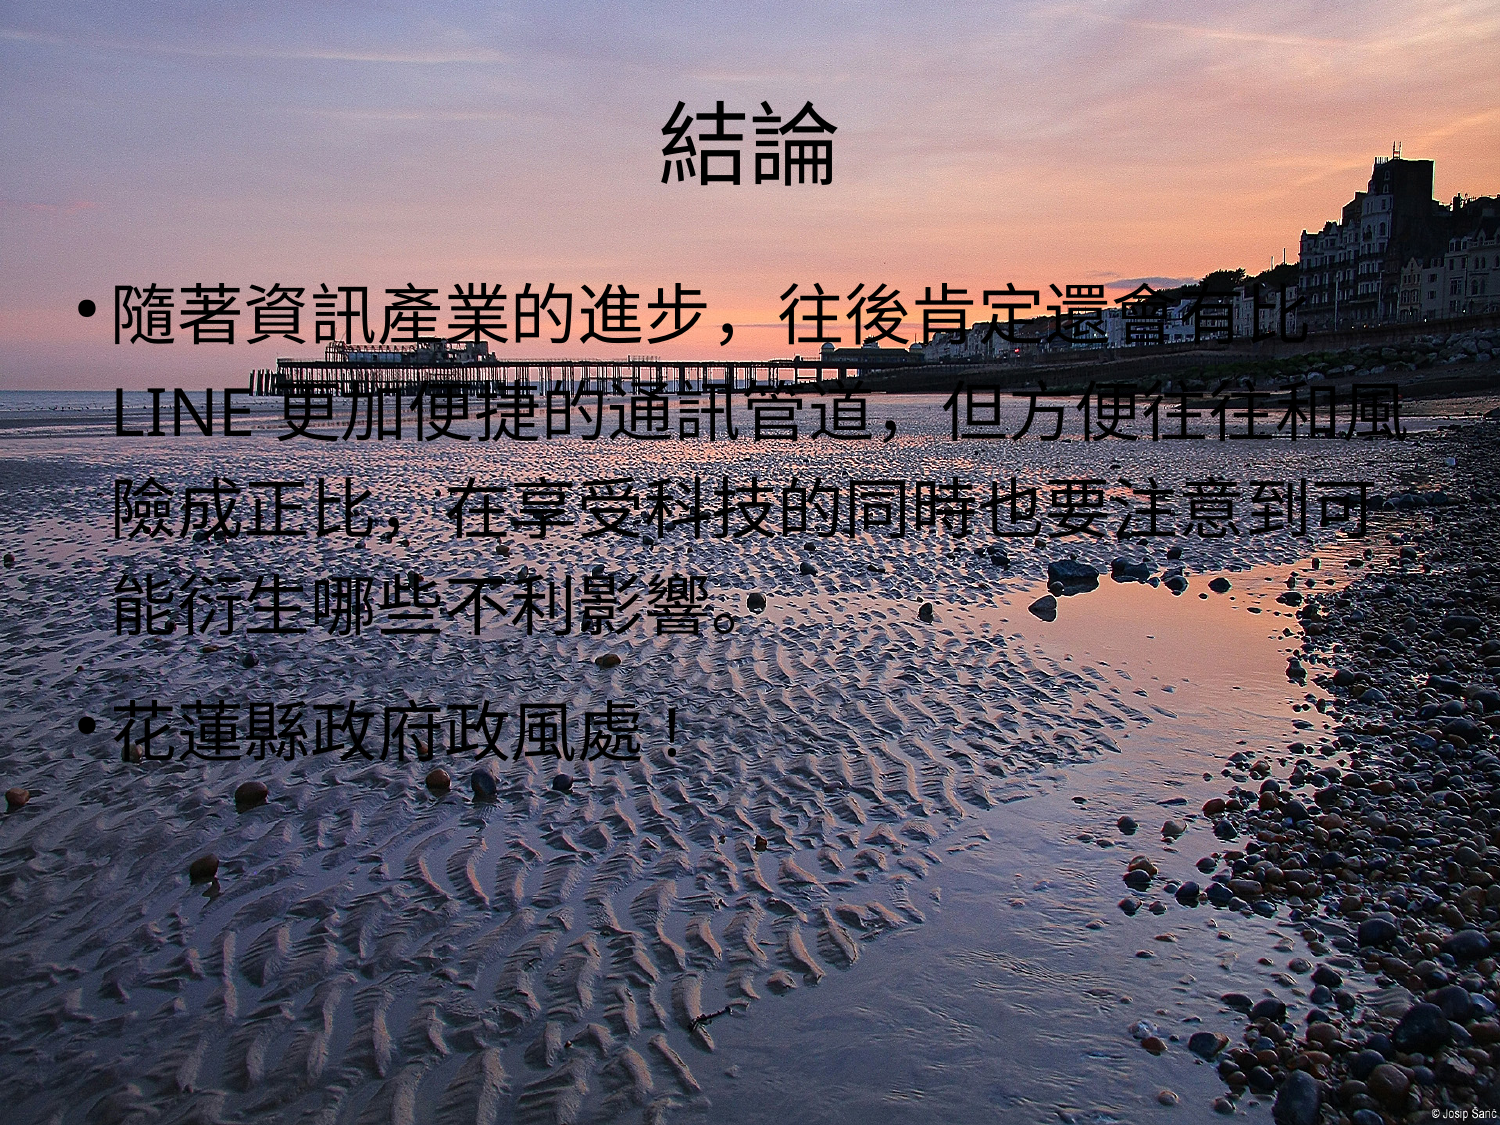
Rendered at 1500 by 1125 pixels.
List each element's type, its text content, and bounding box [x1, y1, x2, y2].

picture [0, 0, 1500, 1125]
title 結論 [75, 45, 1425, 233]
list 隨著資訊產業的進步，往後肯定還會有比LINE更加便捷的通訊管道，但方便往往和風險成正比，在享受科技的同時也要注意到可能衍生哪些不利影響。 花蓮縣政府政風處! [75, 262, 1425, 1005]
